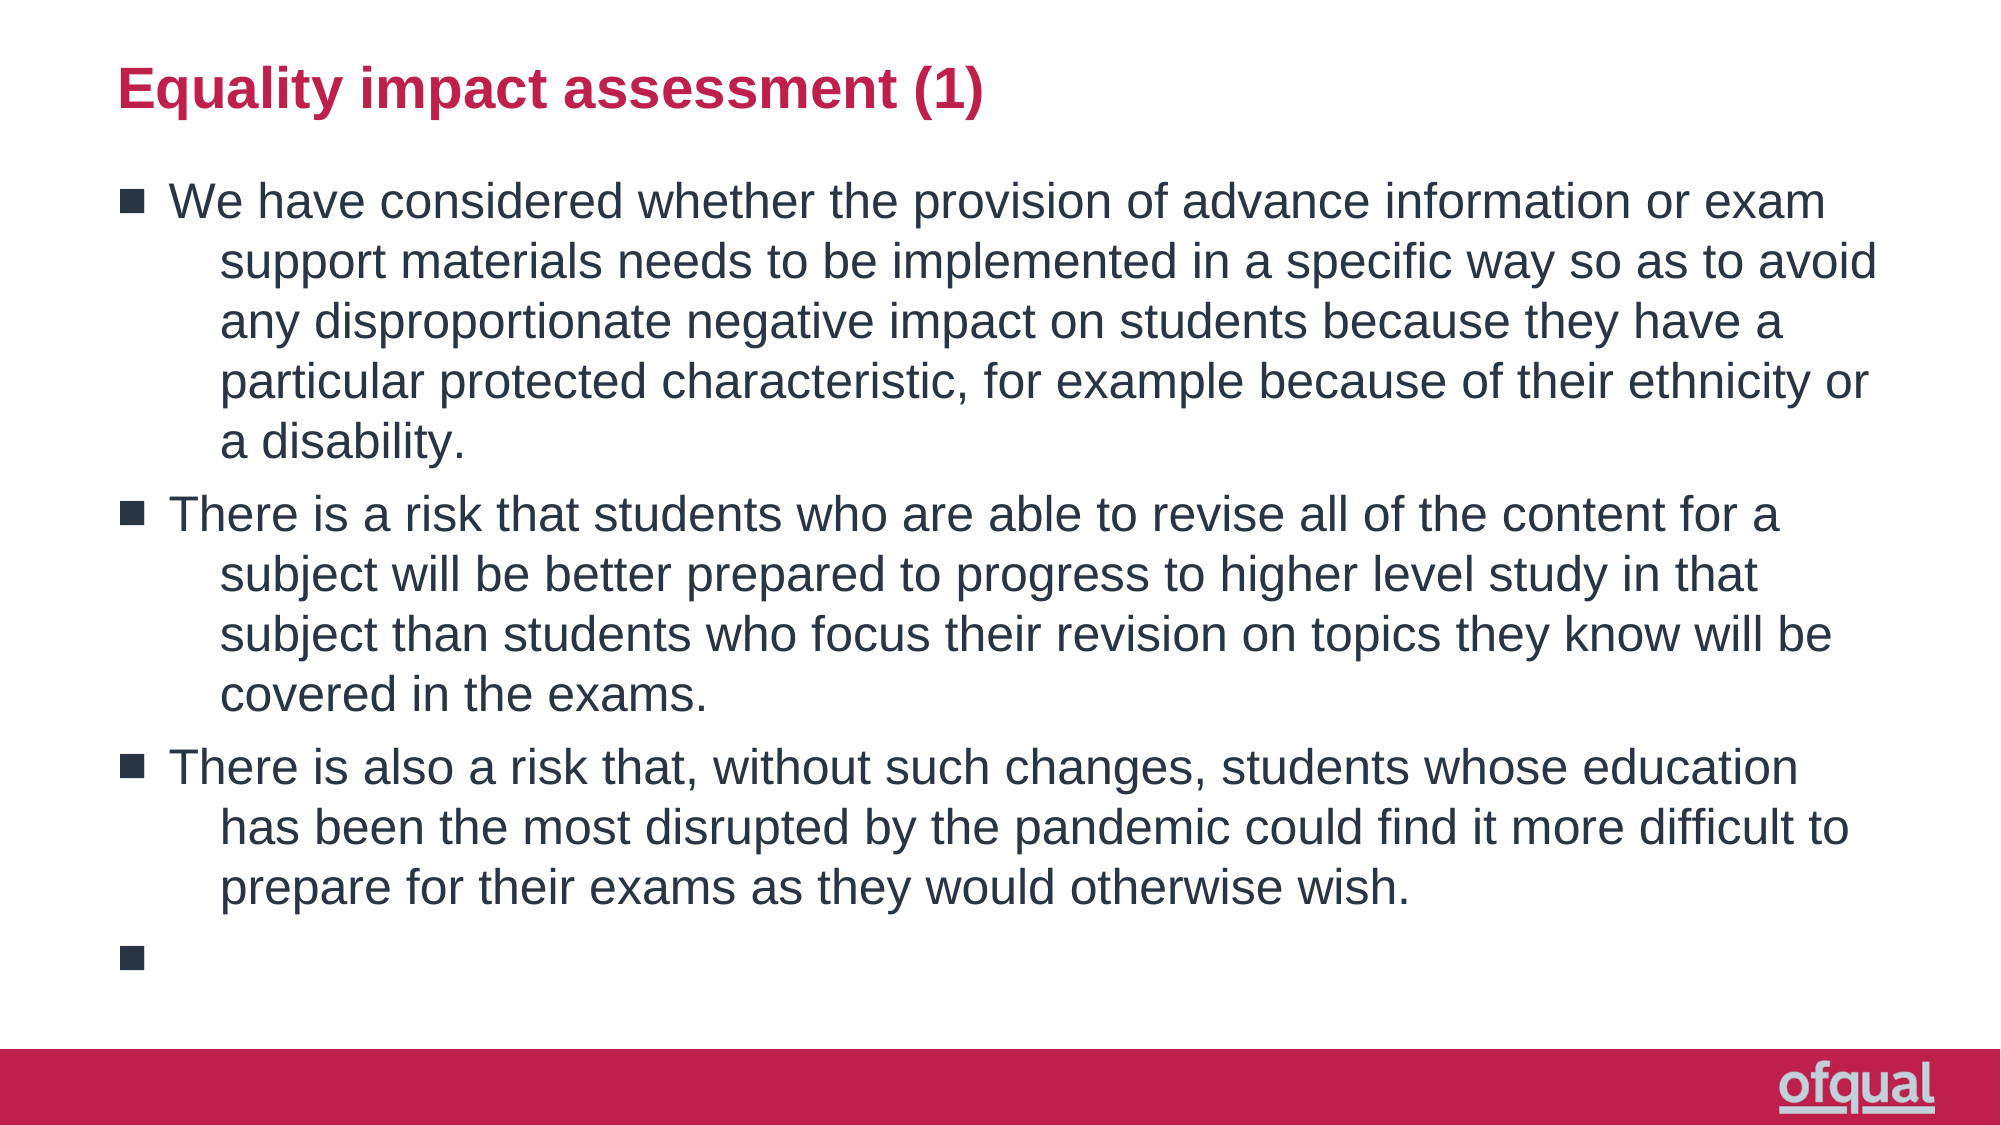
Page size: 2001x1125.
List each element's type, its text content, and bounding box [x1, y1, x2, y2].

list We have considered whether the provision of advance information or exam support materials needs to be implemented in a specific way so as to avoid any disproportionate negative impact on students because they have a particular protected characteristic, for example because of their ethnicity or a disability. There is a risk that students who are able to revise all of the content for a subject will be better prepared to progress to higher level study in that subject than students who focus their revision on topics they know will be covered in the exams. There is also a risk that, without such changes, students whose education has been the most disrupted by the pandemic could find it more difficult to prepare for their exams as they would otherwise wish. [102, 161, 1903, 1036]
title Equality impact assessment (1) [102, 42, 1491, 138]
